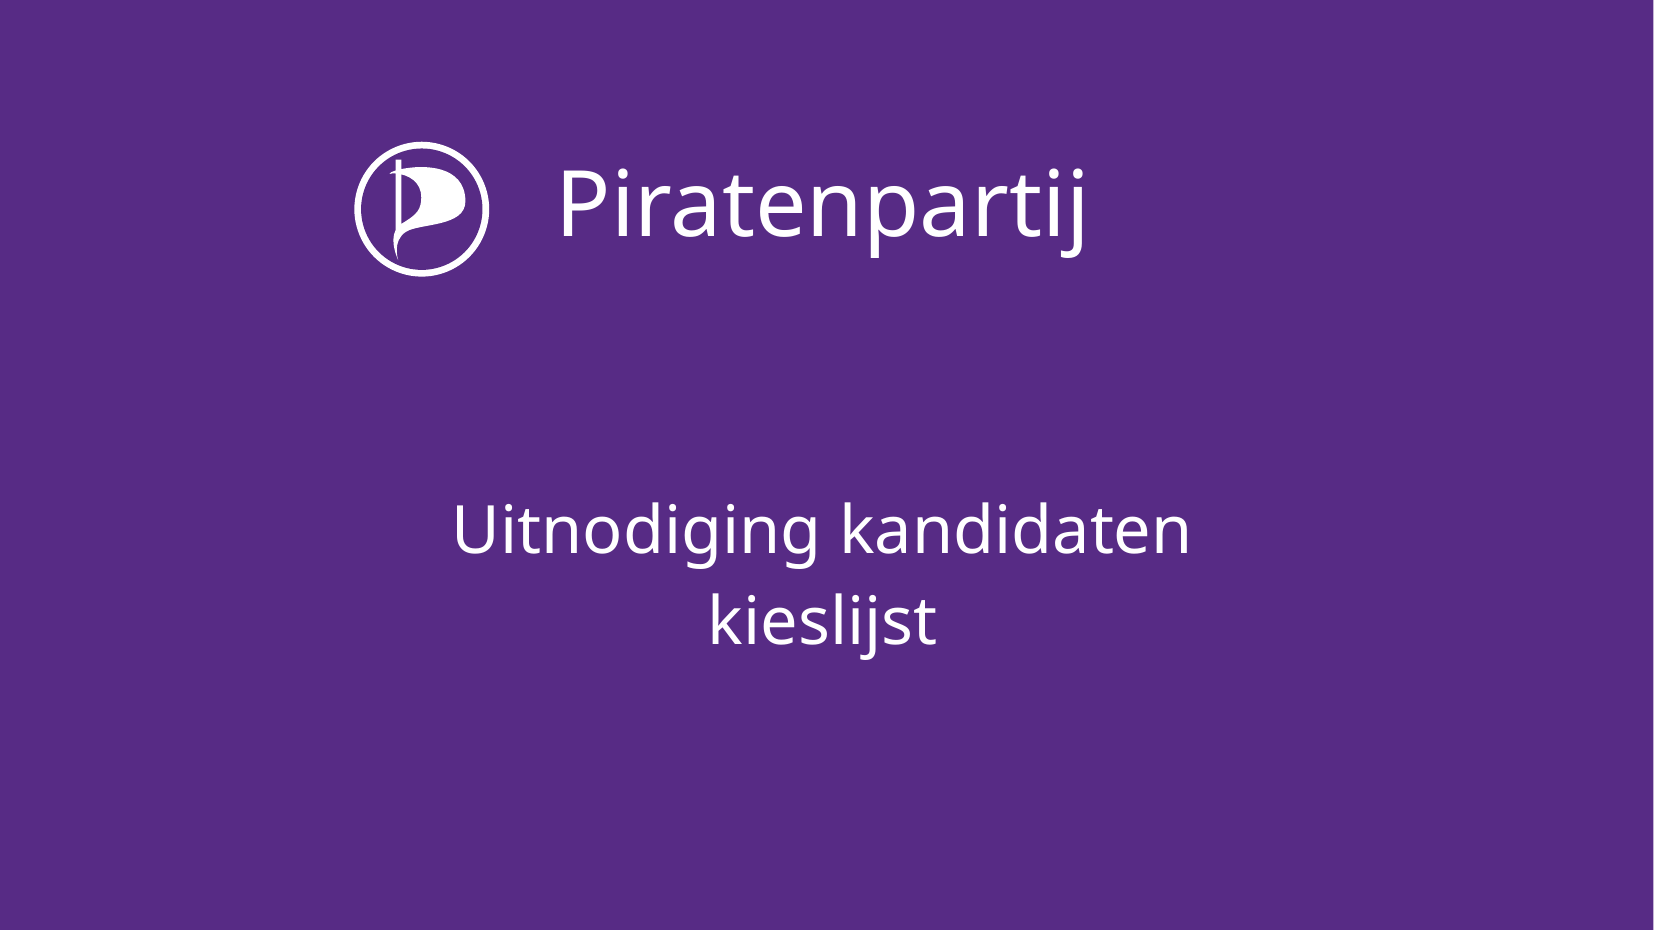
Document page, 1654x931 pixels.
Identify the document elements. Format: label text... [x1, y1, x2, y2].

picture [354, 141, 490, 277]
title Piratenpartij [78, 122, 1567, 279]
subtitle Uitnodiging kandidaten kieslijst [78, 303, 1567, 843]
